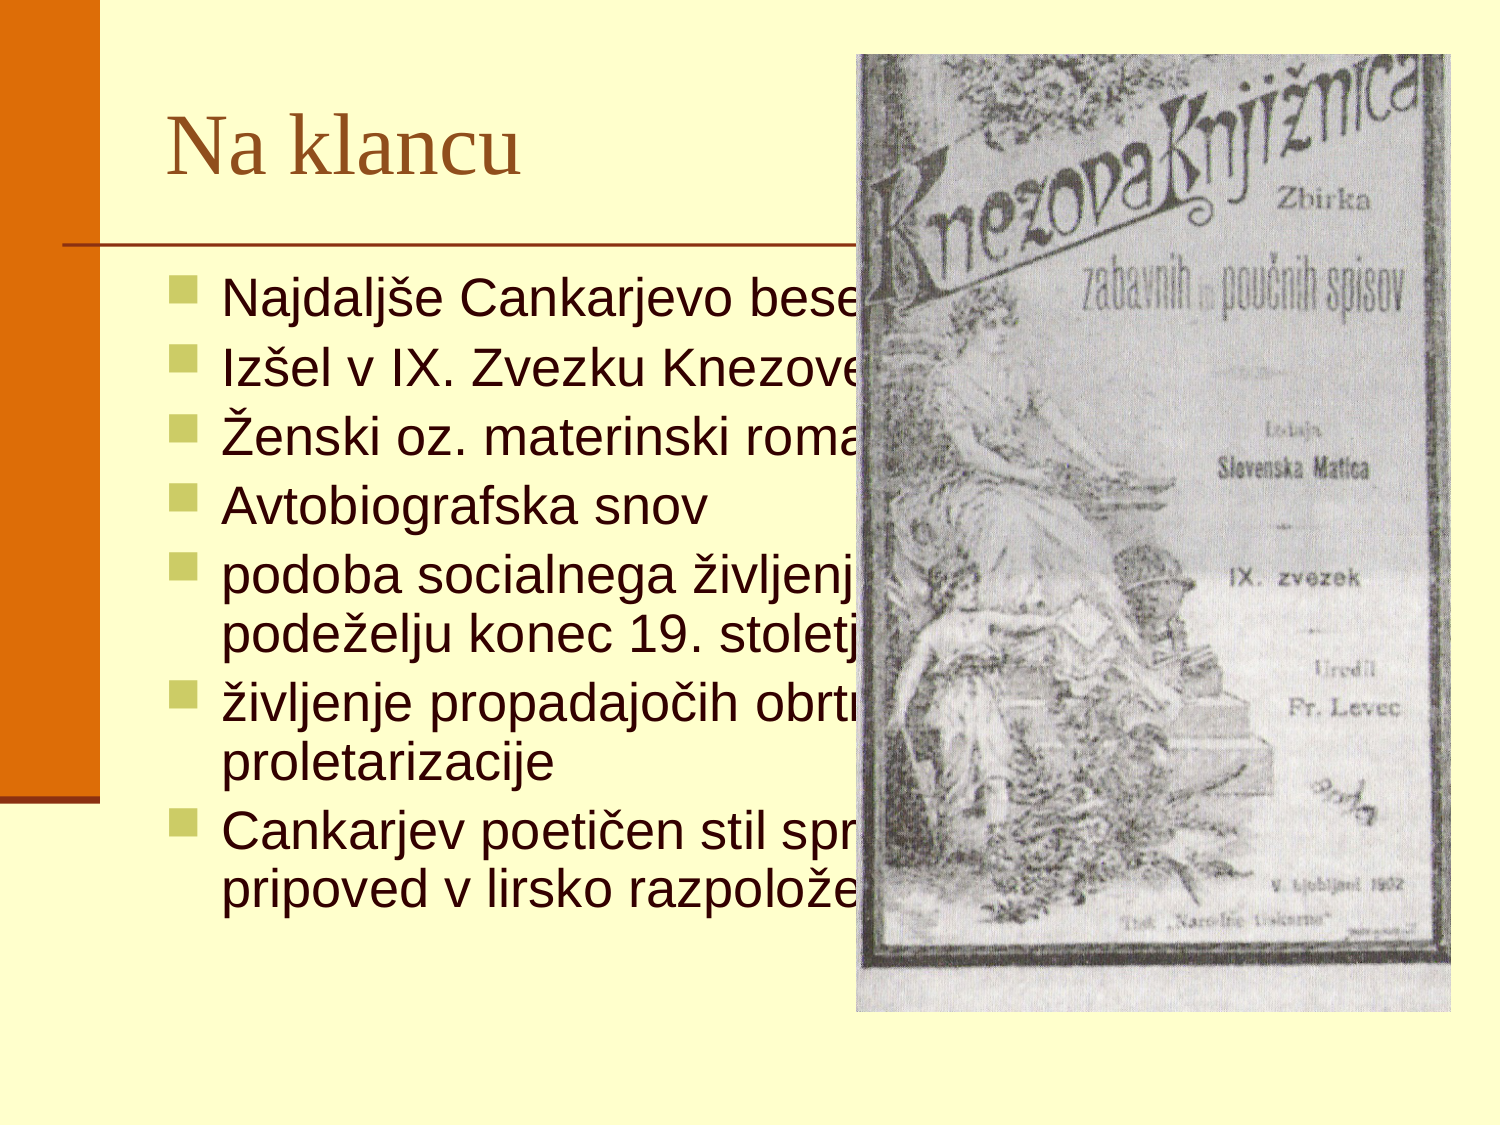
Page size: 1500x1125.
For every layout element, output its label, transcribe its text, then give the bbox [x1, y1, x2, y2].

picture [856, 54, 1451, 1012]
list Najdaljše Cankarjevo besedilo; roman 1902 Izšel v IX. Zvezku Knezove knjižnice* Ženski oz. materinski roman Avtobiografska snov podoba socialnega življenja na slovenskem podeželju konec 19. stoletja življenje propadajočih obrtnikov in njihove proletarizacije Cankarjev poetičen stil spreminja čisto pripoved v lirsko razpoloženjsko prozo. [150, 262, 856, 1006]
title Na klancu [150, 45, 1425, 234]
